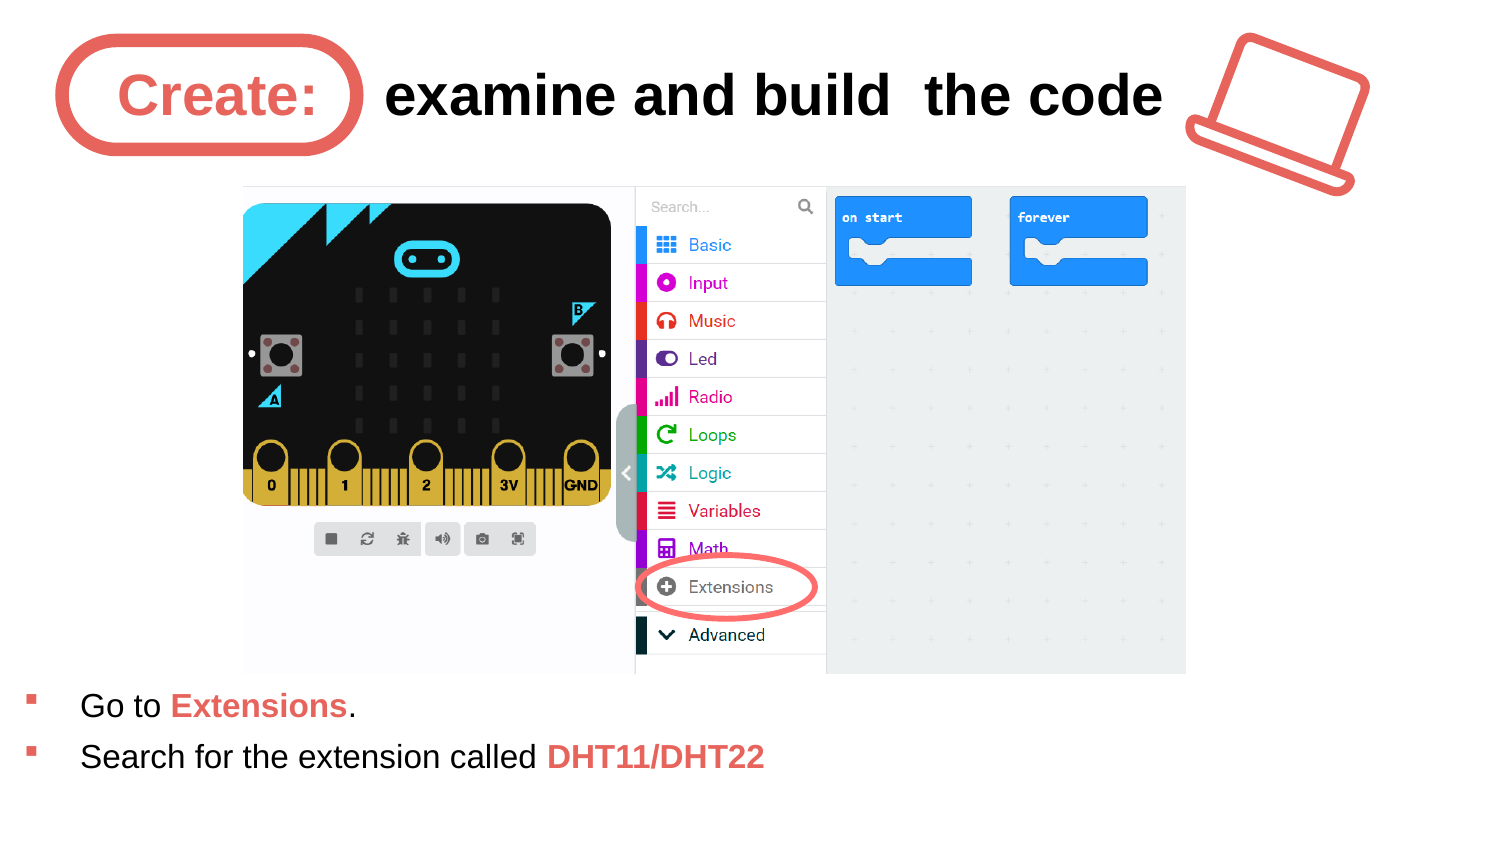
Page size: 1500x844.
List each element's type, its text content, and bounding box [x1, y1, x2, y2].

title Create: examine and build the code [110, 34, 1185, 159]
text_box Go to Extensions. Search for the extension called DHT11/DHT22 [7, 624, 1500, 783]
title Create: examine and build the code [110, 48, 349, 142]
picture [243, 32, 1370, 674]
